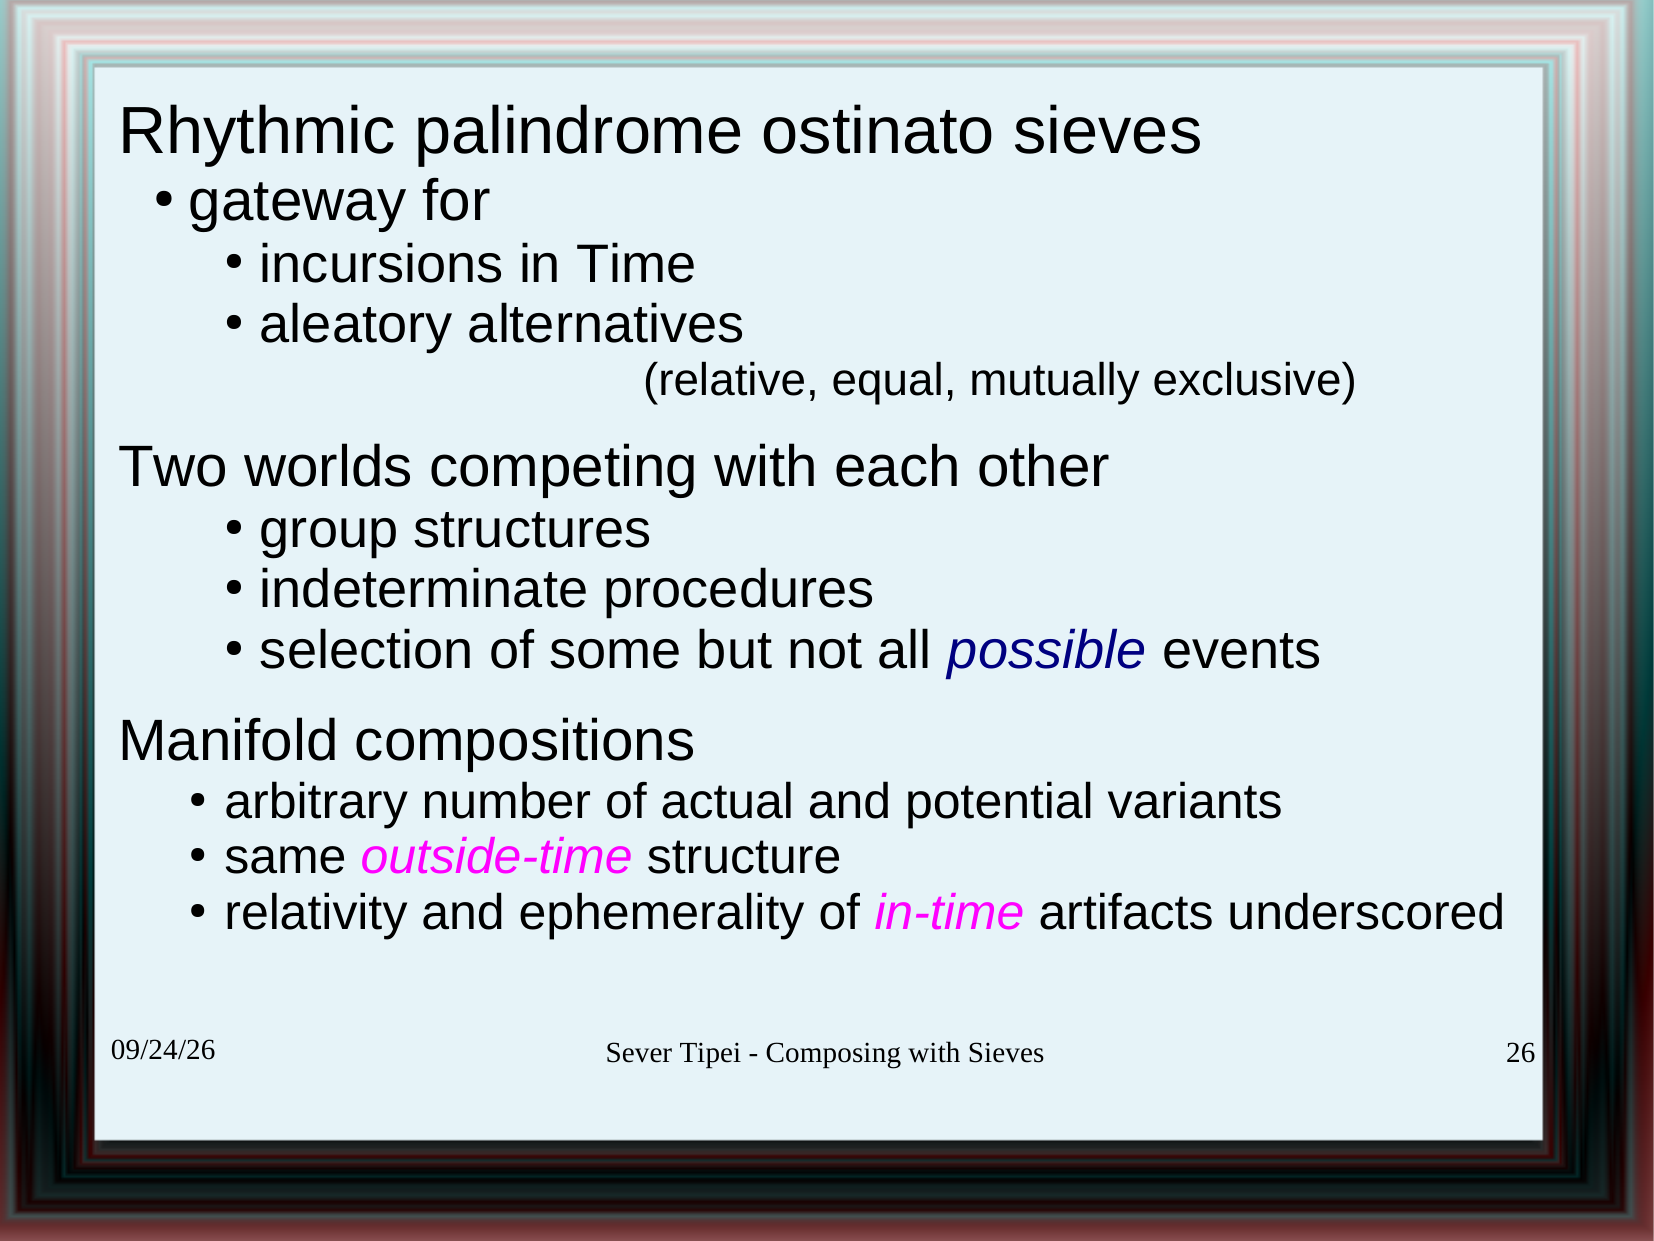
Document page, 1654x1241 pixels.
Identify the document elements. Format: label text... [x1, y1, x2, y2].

picture [0, 0, 1654, 1241]
subtitle Rhythmic palindrome ostinato sieves gateway for incursions in Time aleatory alternatives (relative, equal, mutually exclusive) Two worlds competing with each other group structures indeterminate procedures selection of some but not all possible events Manifold compositions arbitrary number of actual and potential variants same outside-time structure relativity and ephemerality of in-time artifacts underscored [118, 88, 1536, 945]
